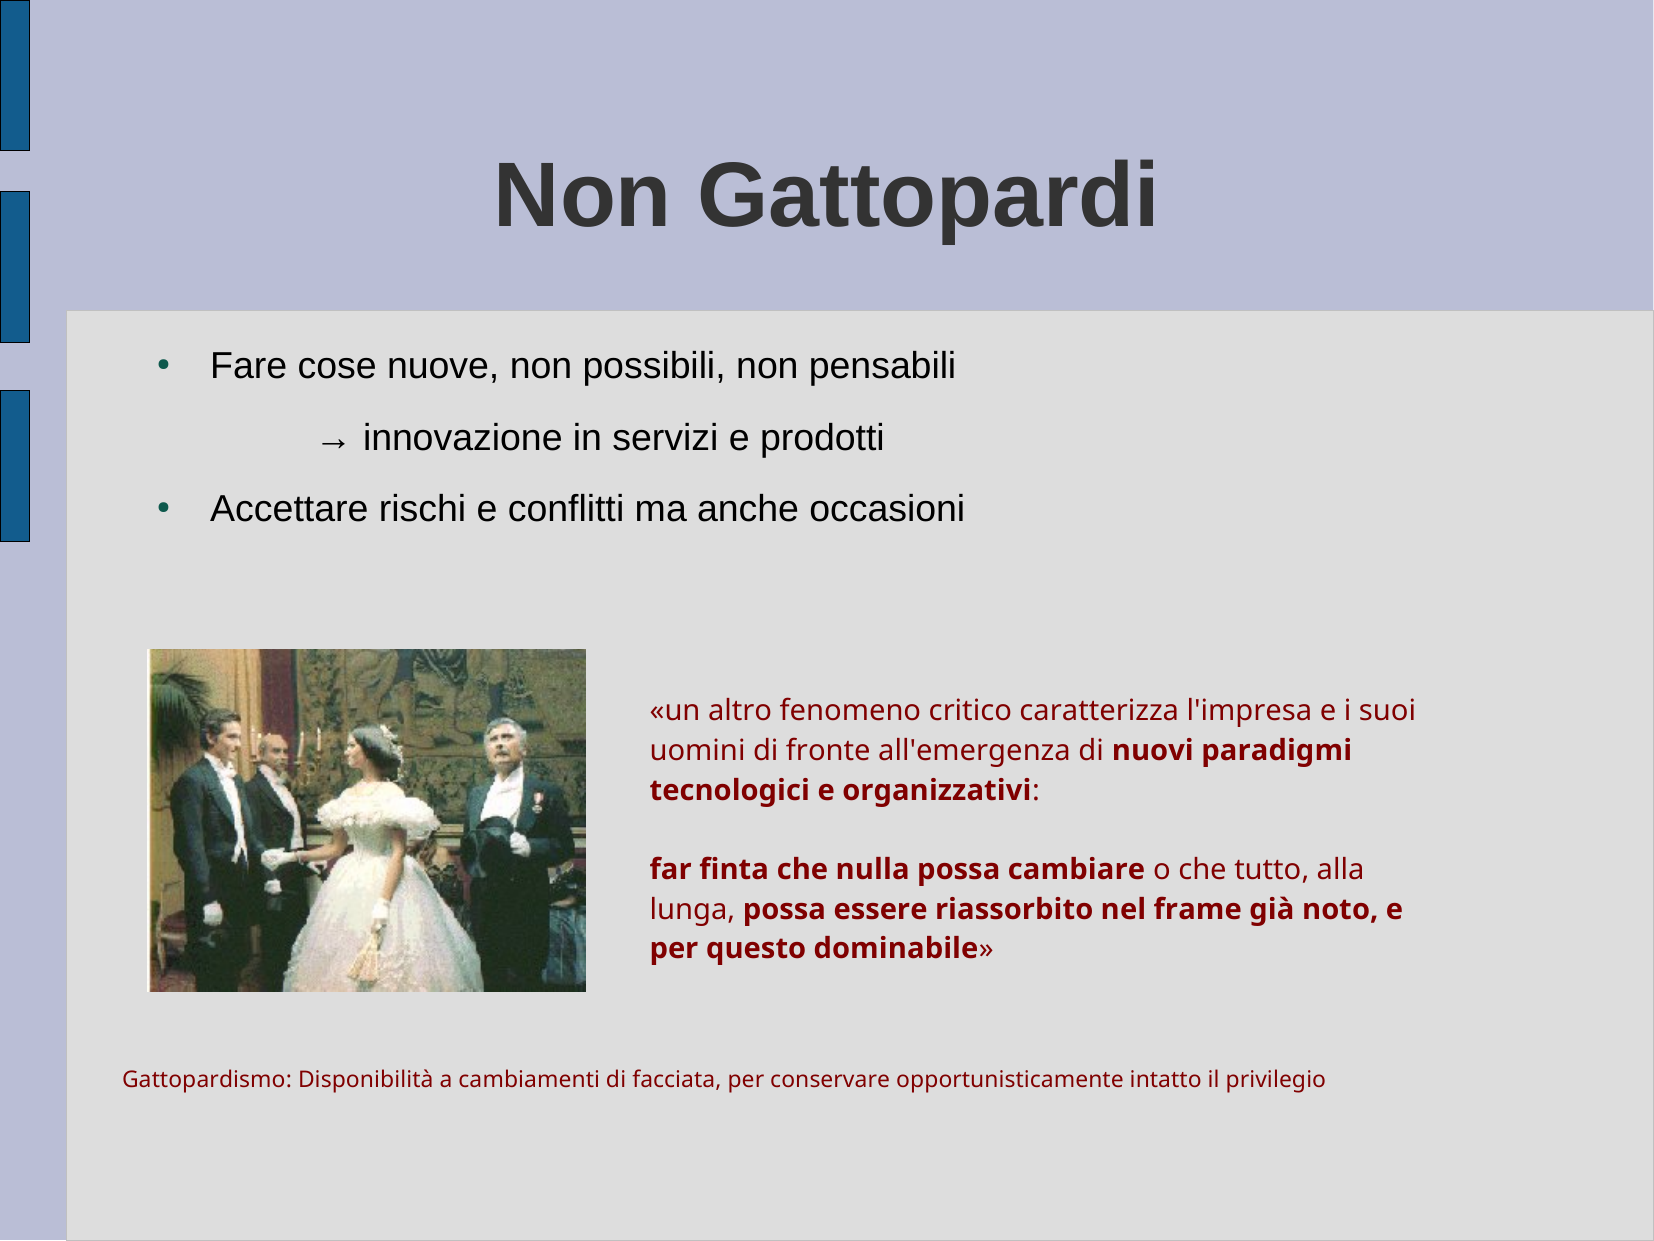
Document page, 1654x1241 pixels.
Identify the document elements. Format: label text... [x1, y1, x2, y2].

picture [147, 649, 586, 992]
text_box Gattopardismo: Disponibilità a cambiamenti di facciata, per conservare opportunisticamente intatto il privilegio [122, 1062, 1447, 1123]
list Fare cose nuove, non possibili, non pensabili → innovazione in servizi e prodotti Accettare rischi e conflitti ma anche occasioni [121, 344, 1534, 1127]
text_box «un altro fenomeno critico caratterizza l'impresa e i suoi uomini di fronte all'emergenza di nuovi paradigmi tecnologici e organizzativi: far finta che nulla possa cambiare o che tutto, alla lunga, possa essere riassorbito nel frame già noto, e per questo dominabile» [649, 649, 1447, 1062]
title Non Gattopardi [121, 91, 1534, 299]
